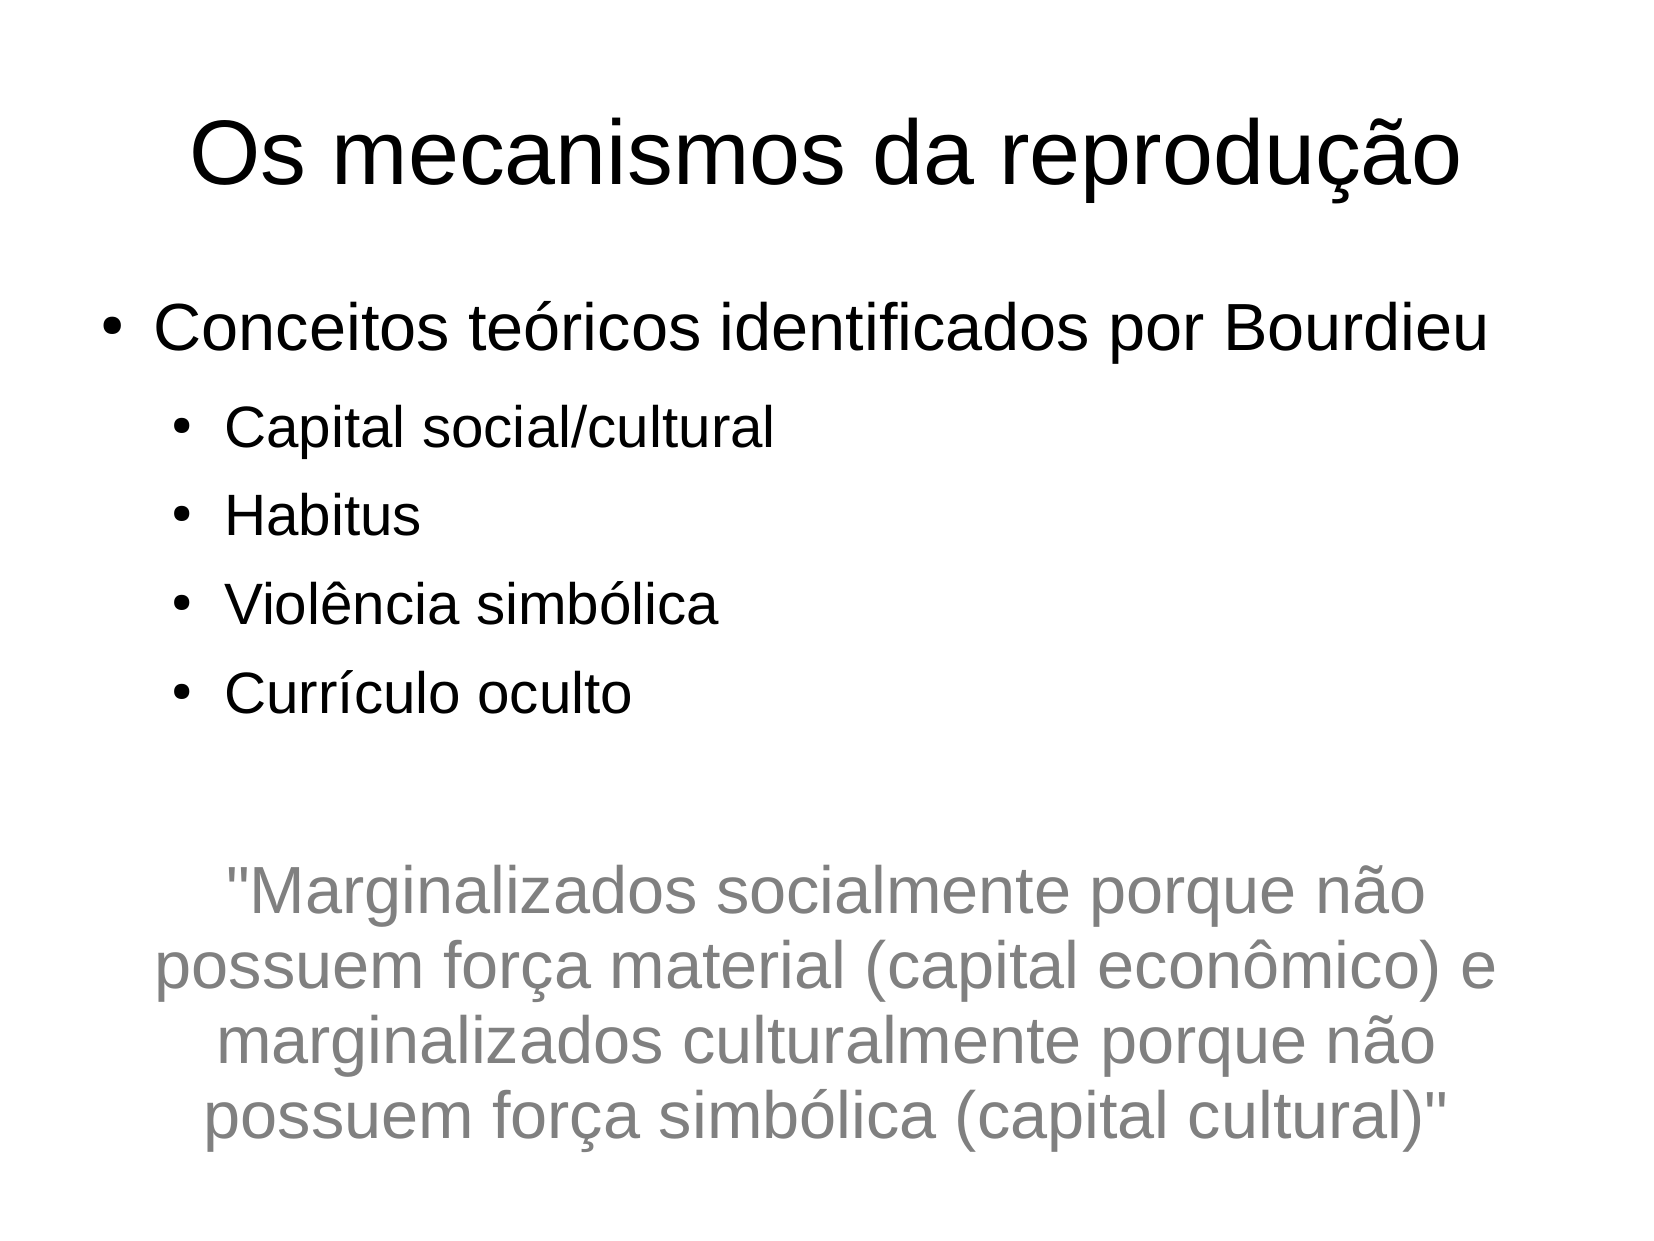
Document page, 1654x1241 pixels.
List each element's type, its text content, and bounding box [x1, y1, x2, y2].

list Conceitos teóricos identificados por Bourdieu Capital social/cultural Habitus Violência simbólica Currículo oculto "Marginalizados socialmente porque não possuem força material (capital econômico) e marginalizados culturalmente porque não possuem força simbólica (capital cultural)" [82, 290, 1571, 1153]
title Os mecanismos da reprodução [82, 49, 1571, 257]
